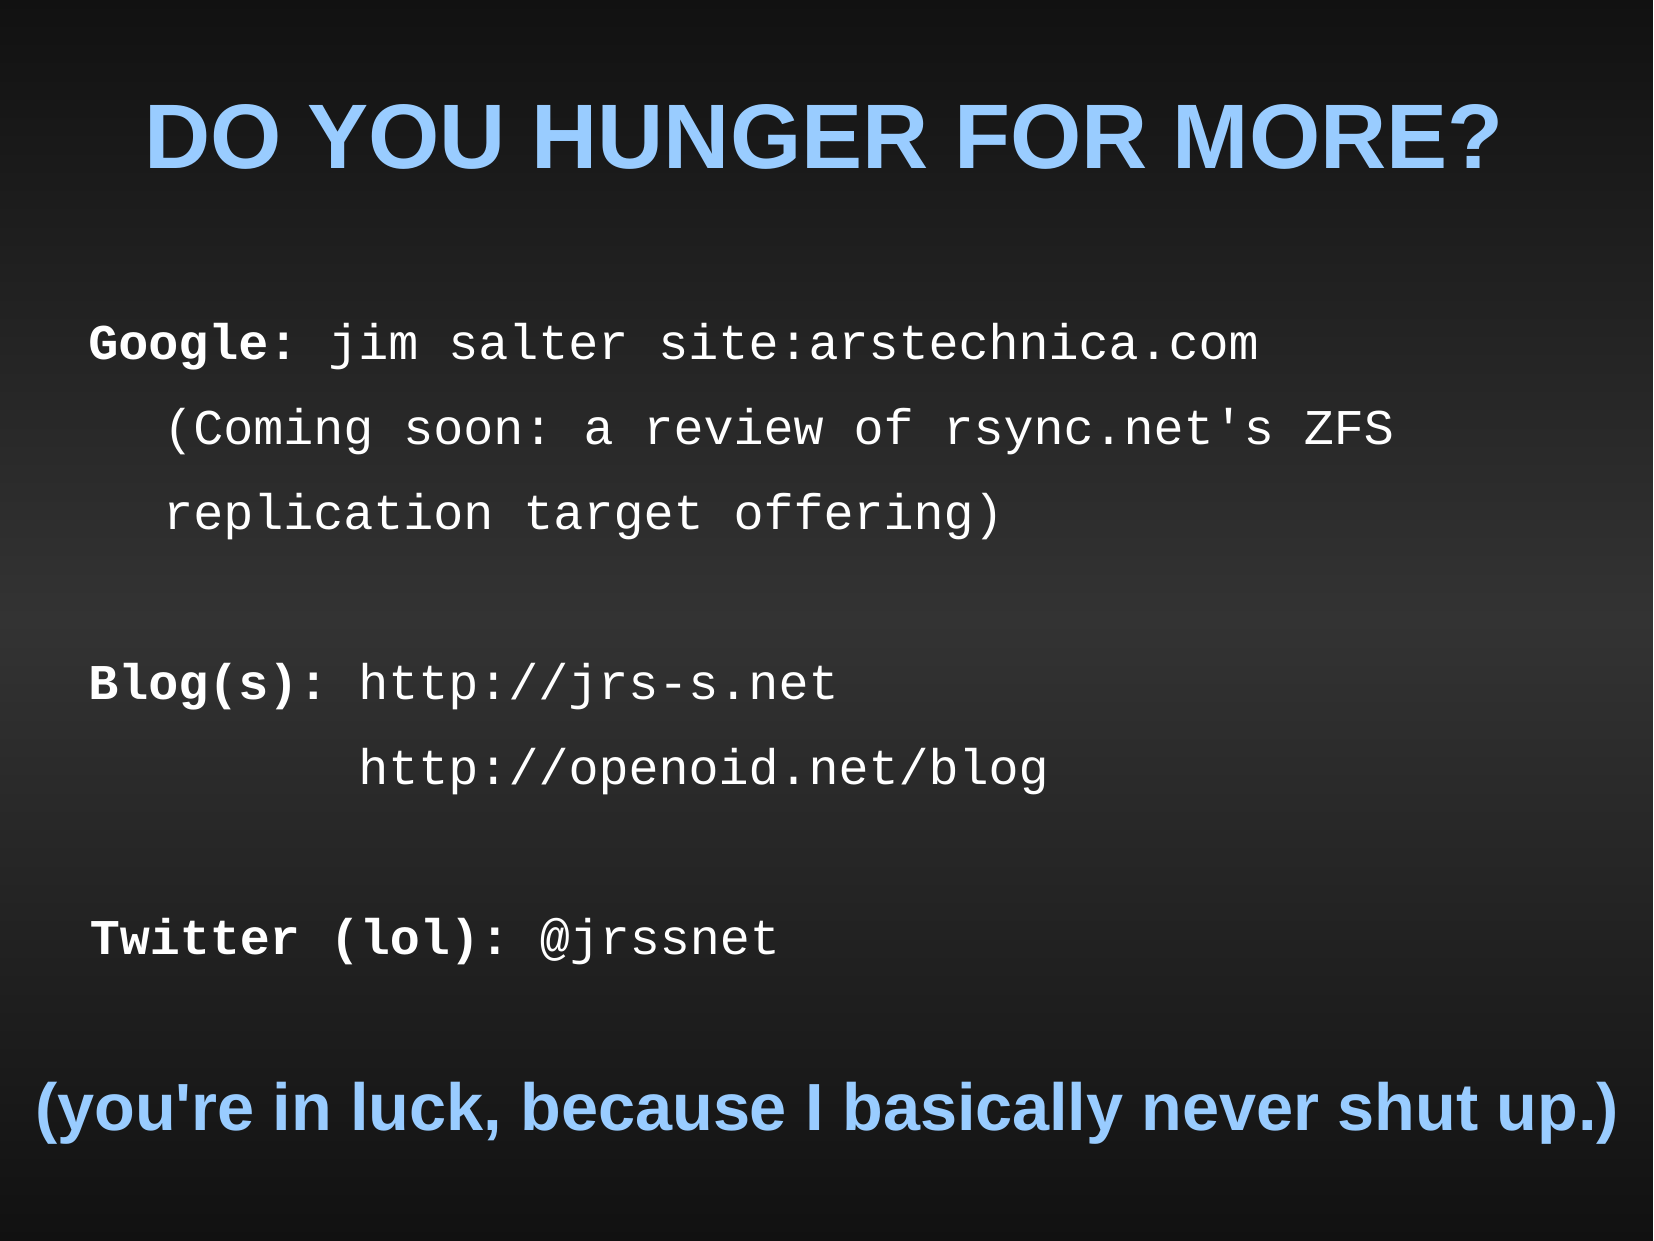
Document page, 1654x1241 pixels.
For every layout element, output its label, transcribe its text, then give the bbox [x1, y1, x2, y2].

text_box Google: jim salter site:arstechnica.com (Coming soon: a review of rsync.net's ZFS replication target offering) Blog(s): http://jrs-s.net http://openoid.net/blog Twitter (lol): @jrssnet [0, 225, 1653, 1241]
title DO YOU HUNGER FOR MORE? [0, 4, 1651, 225]
